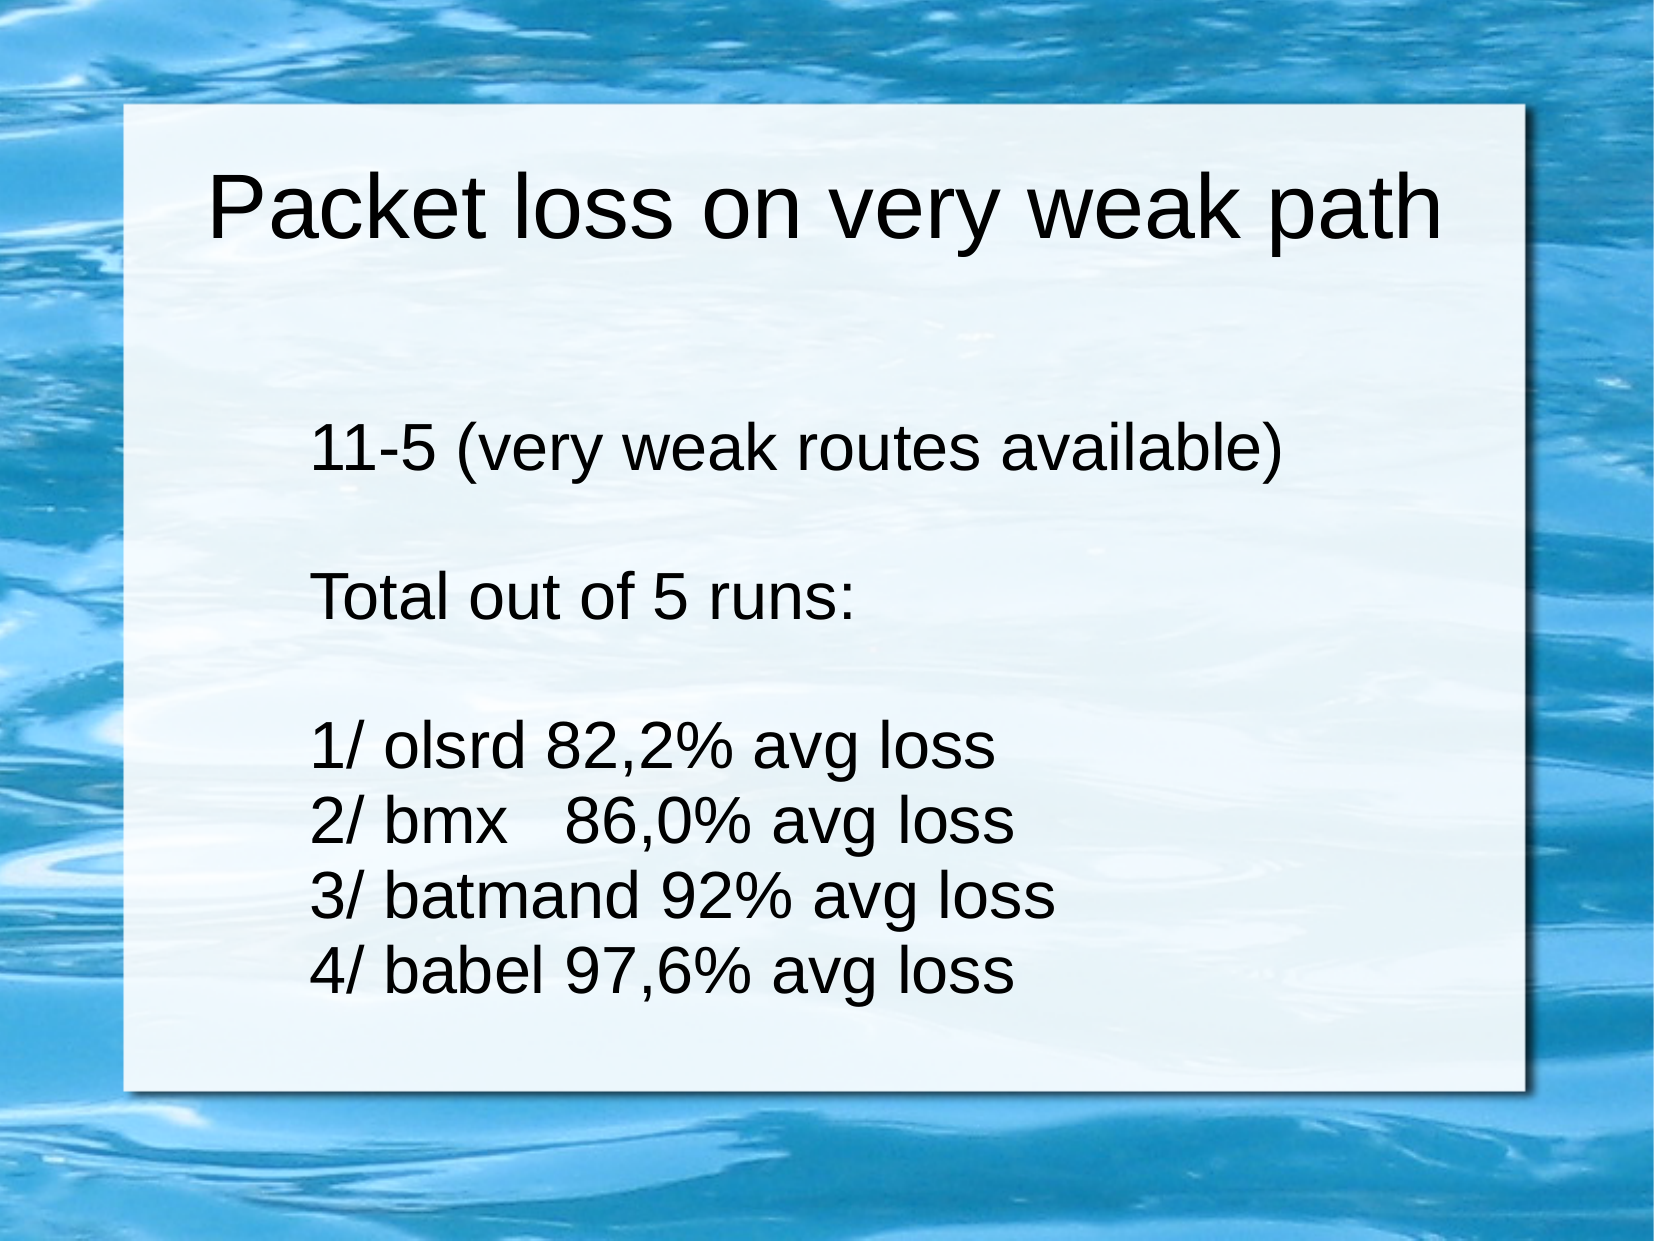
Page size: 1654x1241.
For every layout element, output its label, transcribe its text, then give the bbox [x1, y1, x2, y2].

title Packet loss on very weak path [147, 125, 1506, 288]
text_box 11-5 (very weak routes available) Total out of 5 runs: 1/ olsrd 82,2% avg loss 2/ bmx 86,0% avg loss 3/ batmand 92% avg loss 4/ babel 97,6% avg loss [294, 402, 1359, 1090]
picture [0, 0, 1654, 1241]
